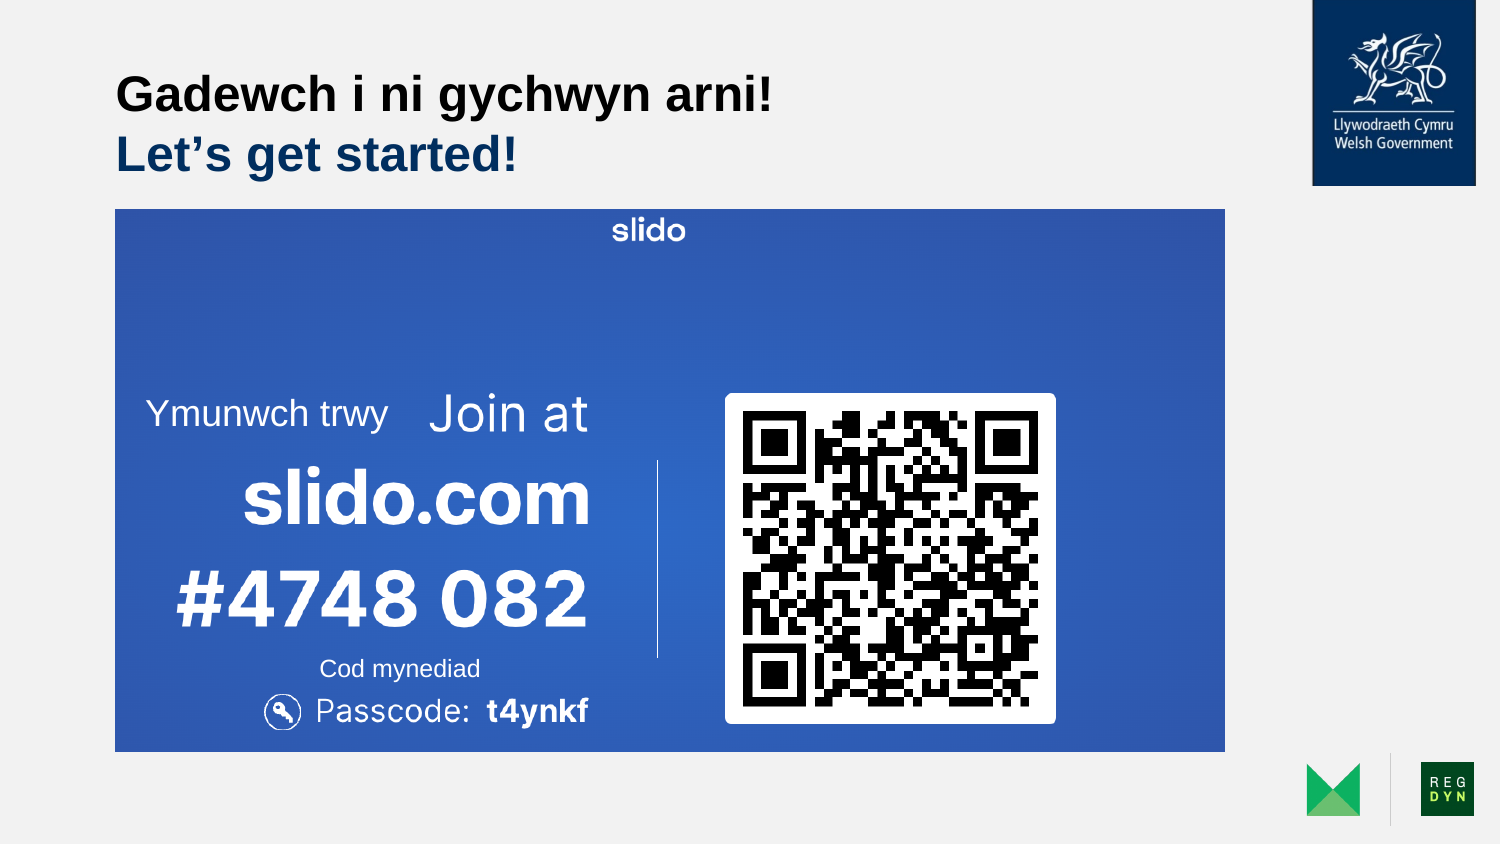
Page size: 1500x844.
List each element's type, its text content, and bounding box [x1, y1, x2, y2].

title Gadewch i ni gychwyn arni! Let’s get started! [115, 61, 1250, 186]
text_box Cod mynediad [304, 638, 529, 699]
text_box Ymunwch trwy [130, 373, 412, 450]
picture [115, 209, 1225, 752]
